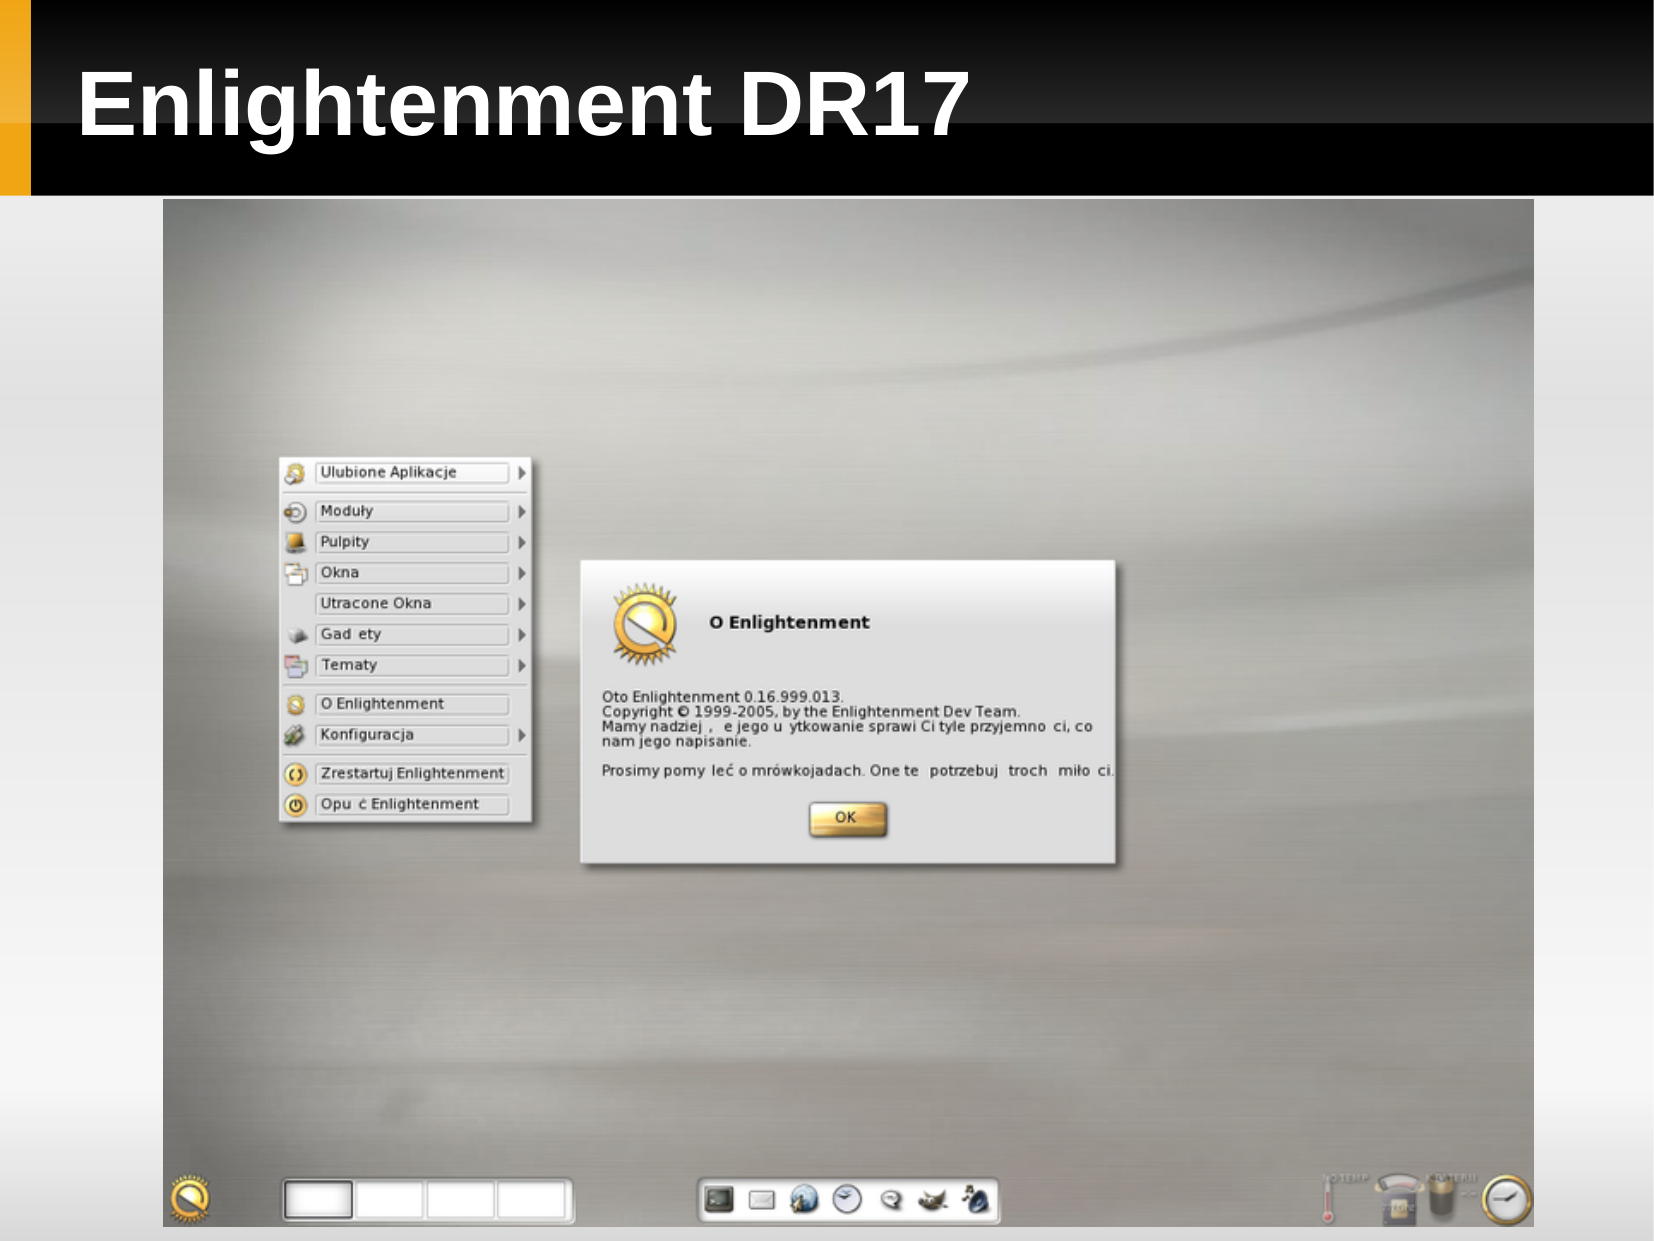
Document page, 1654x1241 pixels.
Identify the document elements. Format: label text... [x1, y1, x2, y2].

title Enlightenment DR17 [76, 7, 1565, 200]
picture [0, 0, 1654, 1241]
